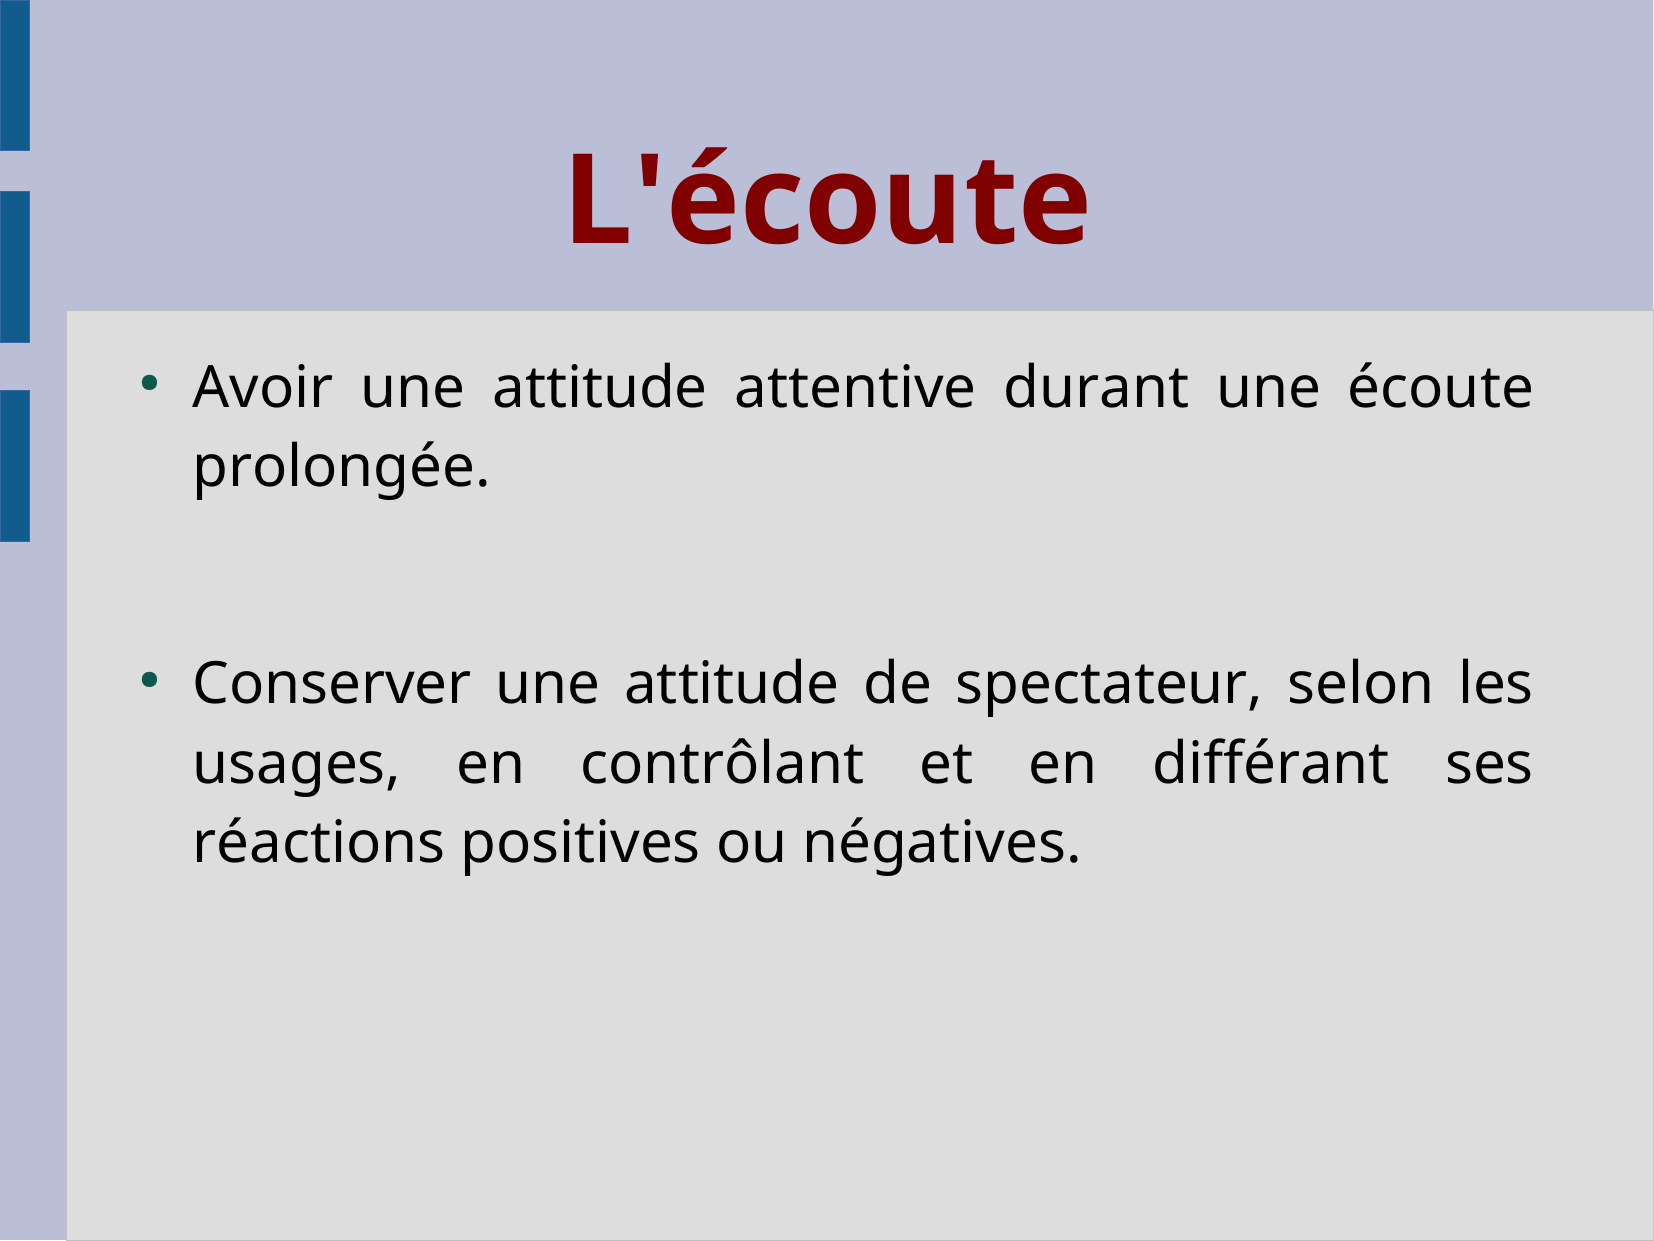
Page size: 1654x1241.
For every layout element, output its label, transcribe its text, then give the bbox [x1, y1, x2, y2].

list Avoir une attitude attentive durant une écoute prolongée. Conserver une attitude de spectateur, selon les usages, en contrôlant et en différant ses réactions positives ou négatives. [121, 344, 1534, 1127]
title L'écoute [121, 91, 1534, 299]
